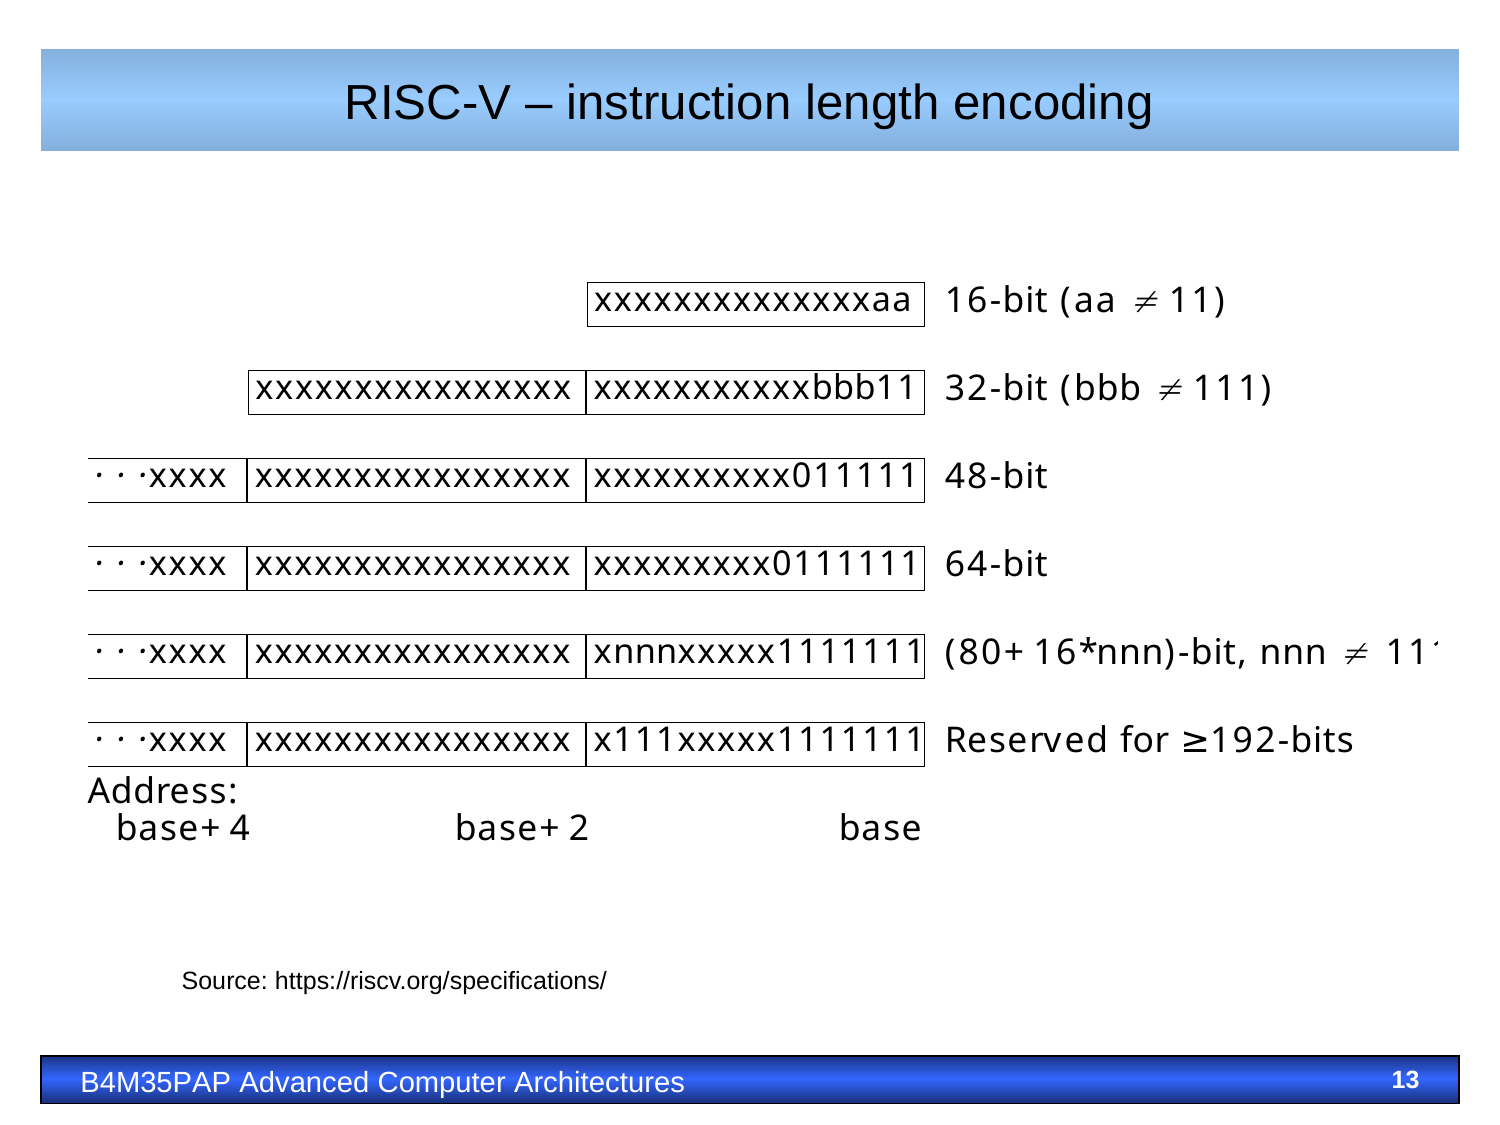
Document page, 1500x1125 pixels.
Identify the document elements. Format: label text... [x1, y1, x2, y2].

chart [63, 266, 1438, 860]
title RISC-V – instruction length encoding [41, 49, 1459, 151]
text_box Source: https://riscv.org/specifications/ [166, 959, 623, 1002]
